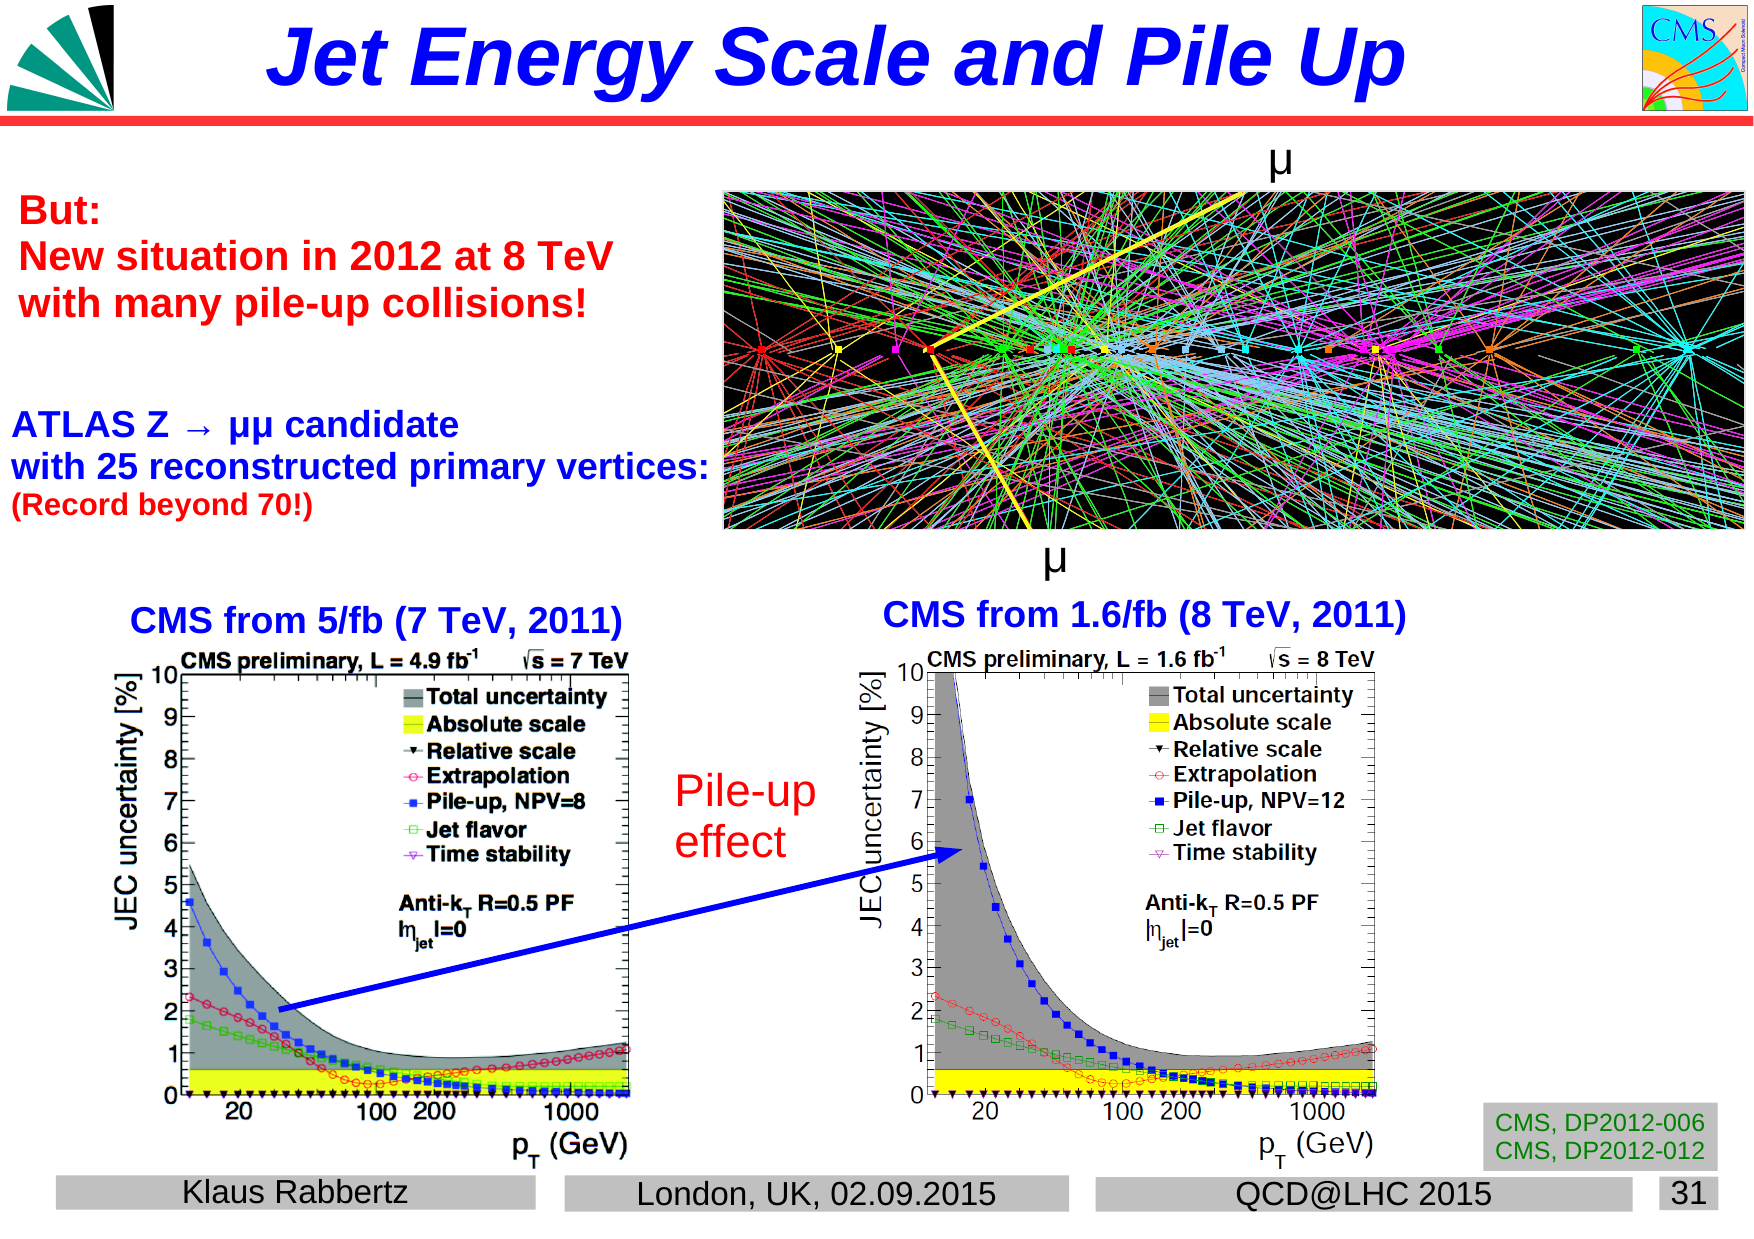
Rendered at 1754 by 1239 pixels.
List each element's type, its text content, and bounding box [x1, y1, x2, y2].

text_box CMS from 1.6/fb (8 TeV, 2011) [870, 587, 1412, 642]
text_box μ [1030, 525, 1081, 589]
picture [7, 5, 114, 112]
text_box But: New situation in 2012 at 8 TeV with many pile-up collisions! [6, 180, 625, 334]
picture [848, 645, 1382, 1172]
title Jet Energy Scale and Pile Up [129, 0, 1545, 114]
text_box μ [1256, 126, 1307, 191]
text_box CMS, DP2012-006 CMS, DP2012-012 [1483, 1102, 1718, 1171]
picture [722, 190, 1746, 530]
text_box CMS from 5/fb (7 TeV, 2011) [118, 593, 628, 648]
picture [1642, 5, 1748, 111]
text_box Pile-up effect [662, 759, 830, 874]
picture [107, 643, 636, 1171]
text_box ATLAS Z → μμ candidate with 25 reconstructed primary vertices: (Record beyond 70!) [0, 397, 723, 529]
